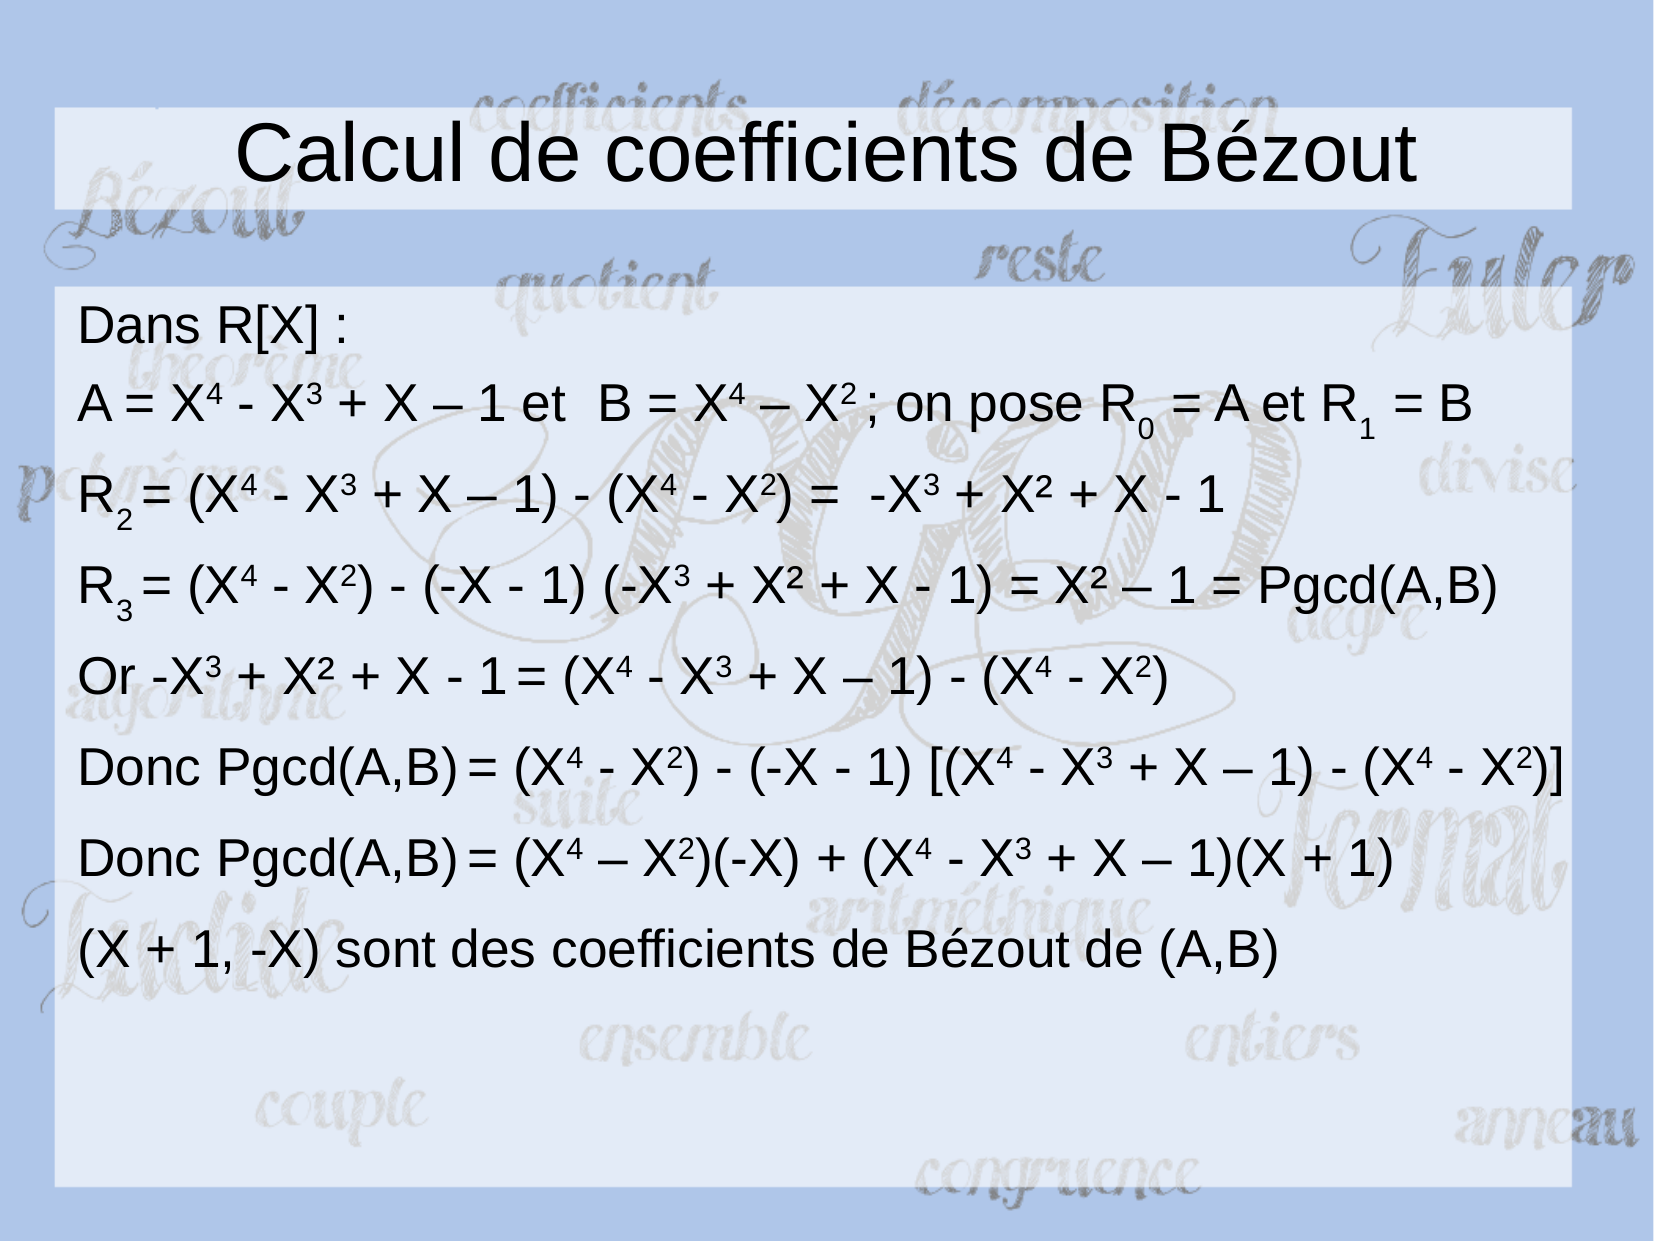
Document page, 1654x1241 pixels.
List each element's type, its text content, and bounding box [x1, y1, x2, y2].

title Calcul de coefficients de Bézout [82, 49, 1571, 257]
picture [0, 0, 1654, 1241]
list Dans R[X] : A = X4 - X3 + X – 1 et B = X4 – X2 ; on pose R0 = A et R1 = B R2 = (X4 - X3 + X – 1) - (X4 - X2) = -X3 + X² + X - 1 R3 = (X4 - X2) - (-X - 1) (-X3 + X² + X - 1) = X² – 1 = Pgcd(A,B) Or -X3 + X² + X - 1 = (X4 - X3 + X – 1) - (X4 - X2) Donc Pgcd(A,B) = (X4 - X2) - (-X - 1) [(X4 - X3 + X – 1) - (X4 - X2)] Donc Pgcd(A,B) = (X4 – X2)(-X) + (X4 - X3 + X – 1)(X + 1) (X + 1, -X) sont des coefficients de Bézout de (A,B) [77, 295, 1566, 1015]
